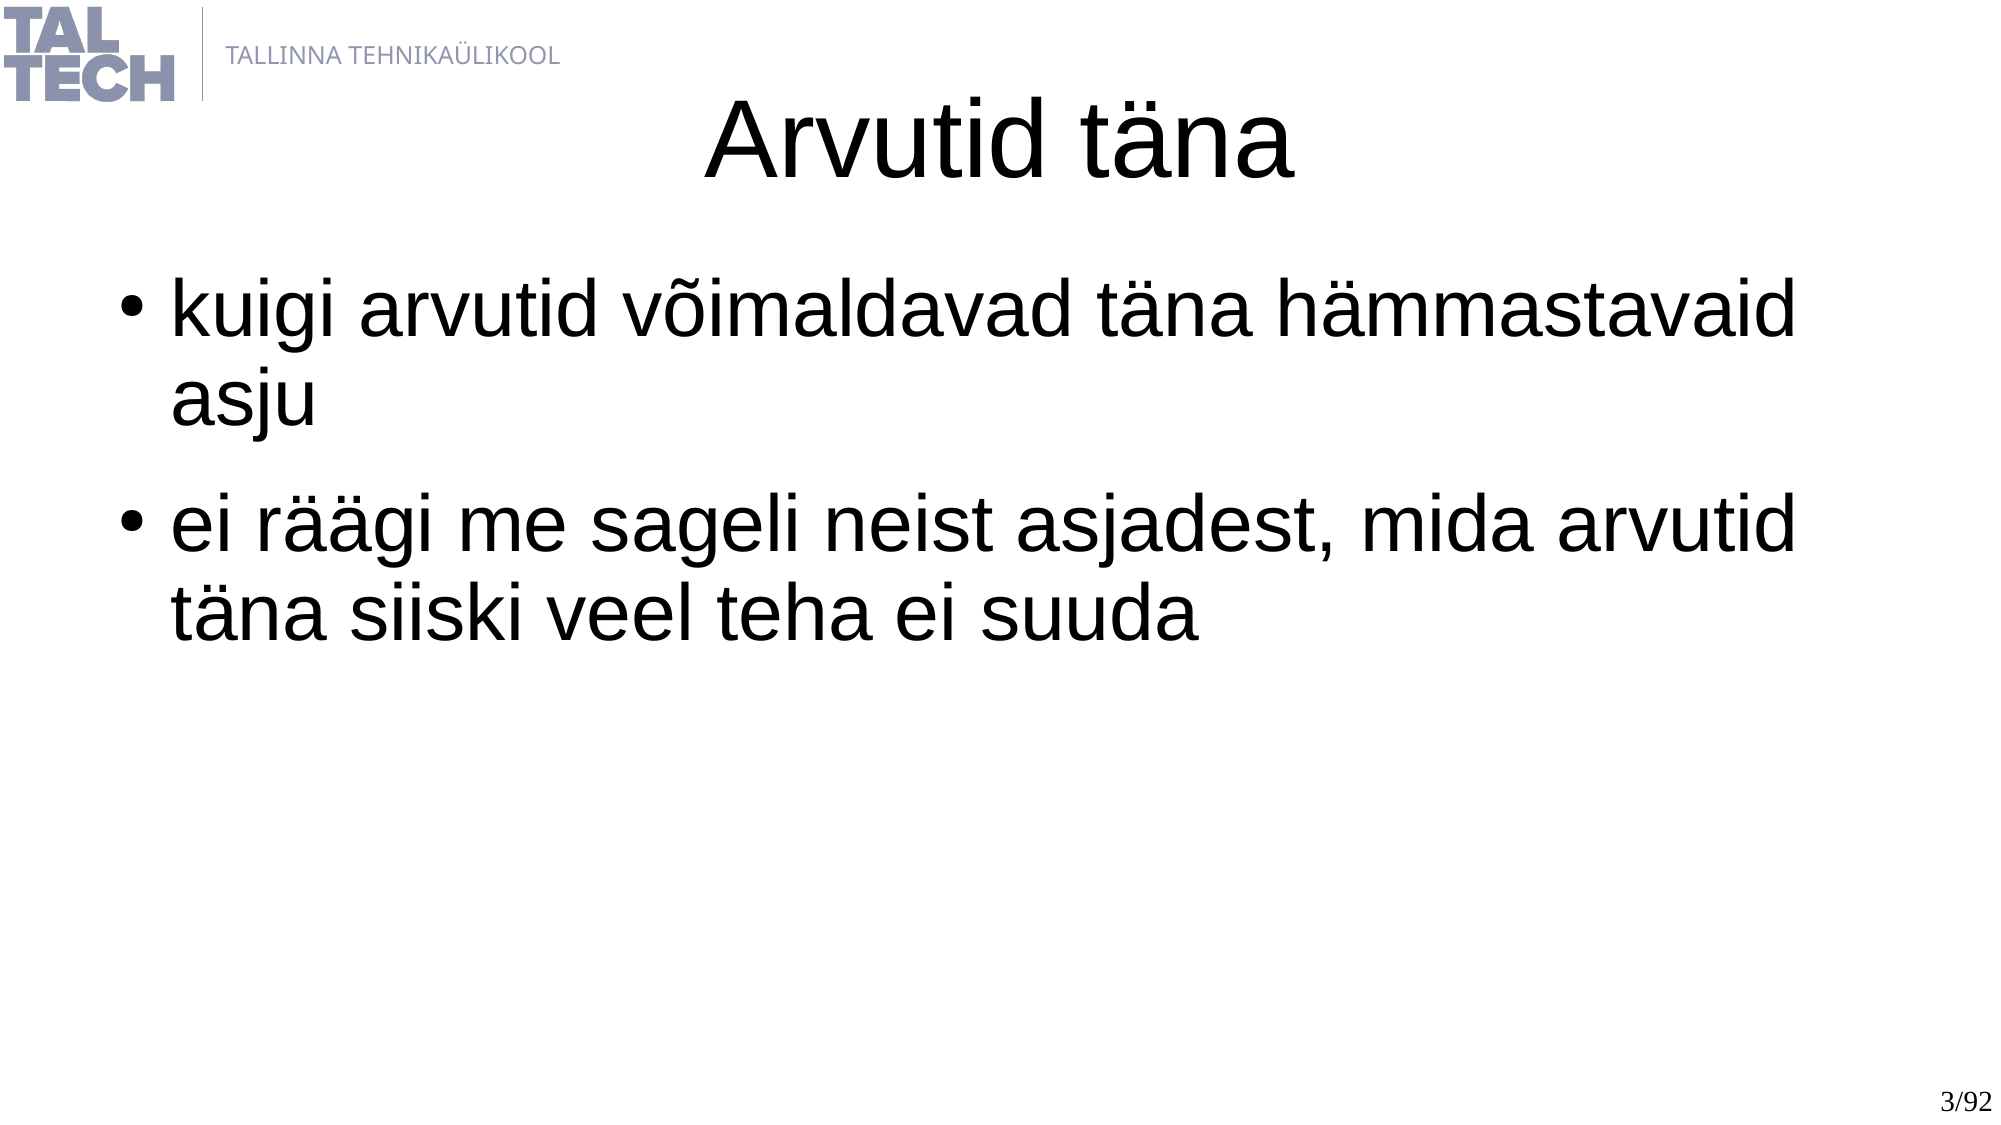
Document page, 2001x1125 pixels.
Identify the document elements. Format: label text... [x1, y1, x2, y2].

picture [0, 0, 178, 107]
list kuigi arvutid võimaldavad täna hämmastavaid asju ei räägi me sageli neist asjadest, mida arvutid täna siiski veel teha ei suuda [99, 263, 1901, 957]
title Arvutid täna [99, 44, 1901, 233]
